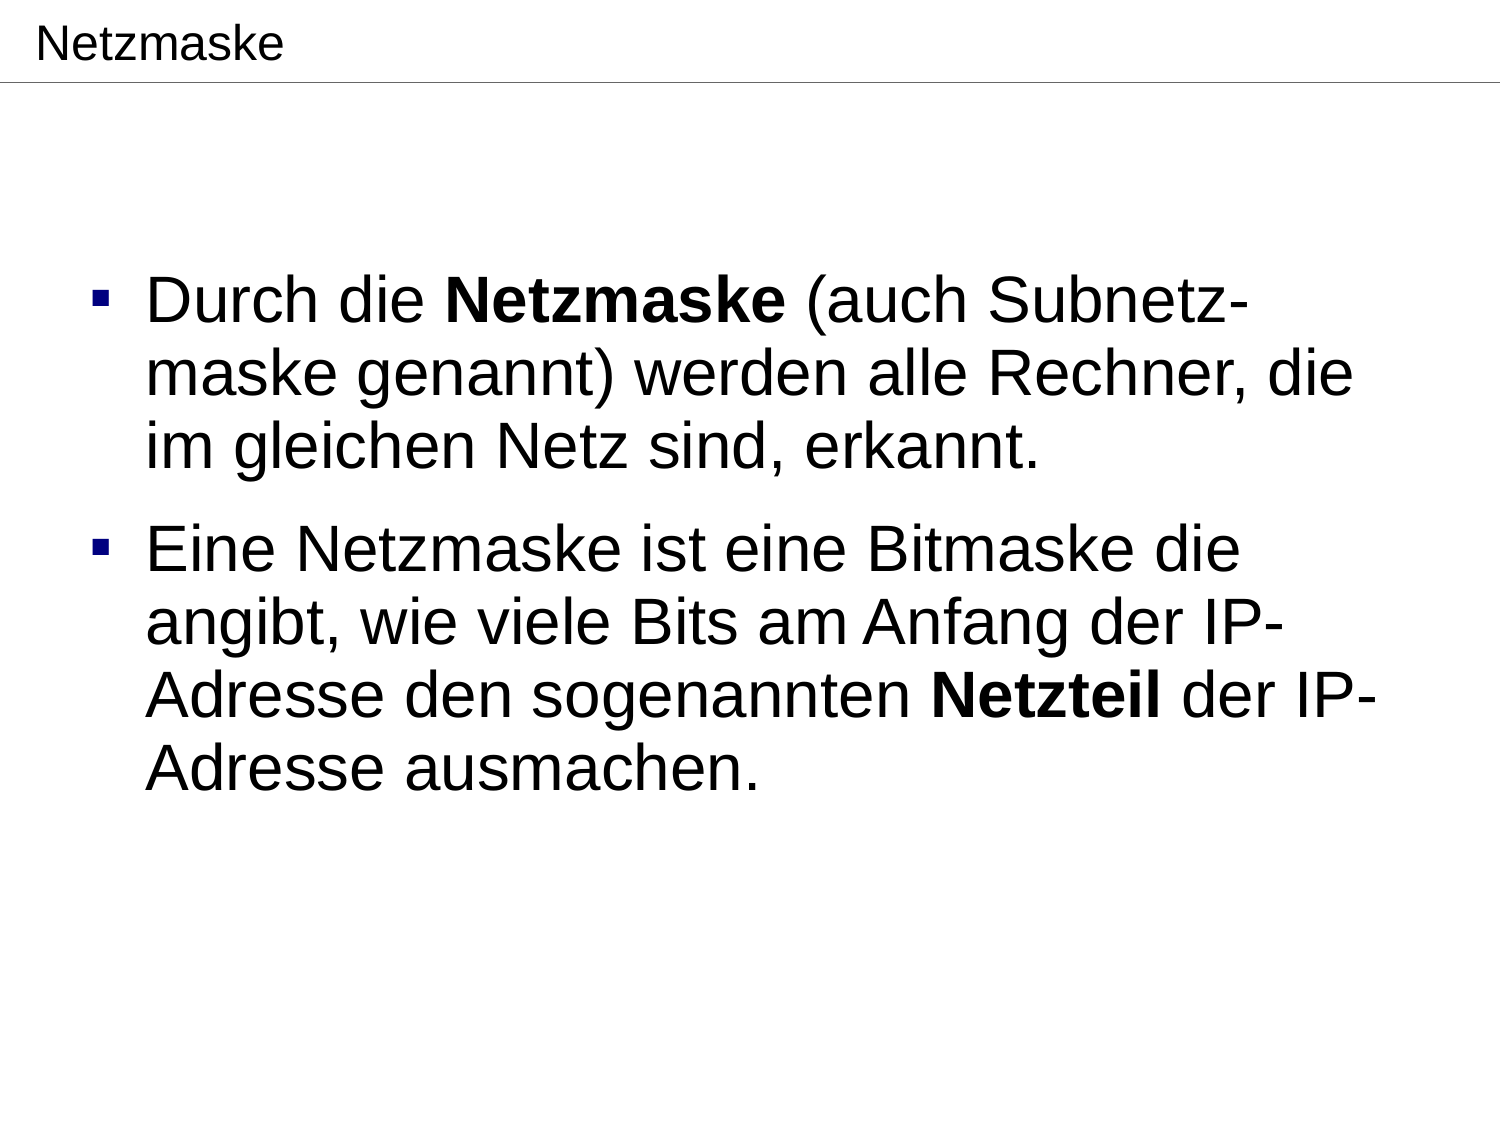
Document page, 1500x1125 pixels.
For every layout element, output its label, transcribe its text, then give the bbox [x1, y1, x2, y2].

list Durch die Netzmaske (auch Subnetz-maske genannt) werden alle Rechner, die im gleichen Netz sind, erkannt. Eine Netzmaske ist eine Bitmaske die angibt, wie viele Bits am Anfang der IP-Adresse den sogenannten Netzteil der IP-Adresse ausmachen. [75, 263, 1395, 916]
title Netzmaske [35, 15, 1437, 71]
